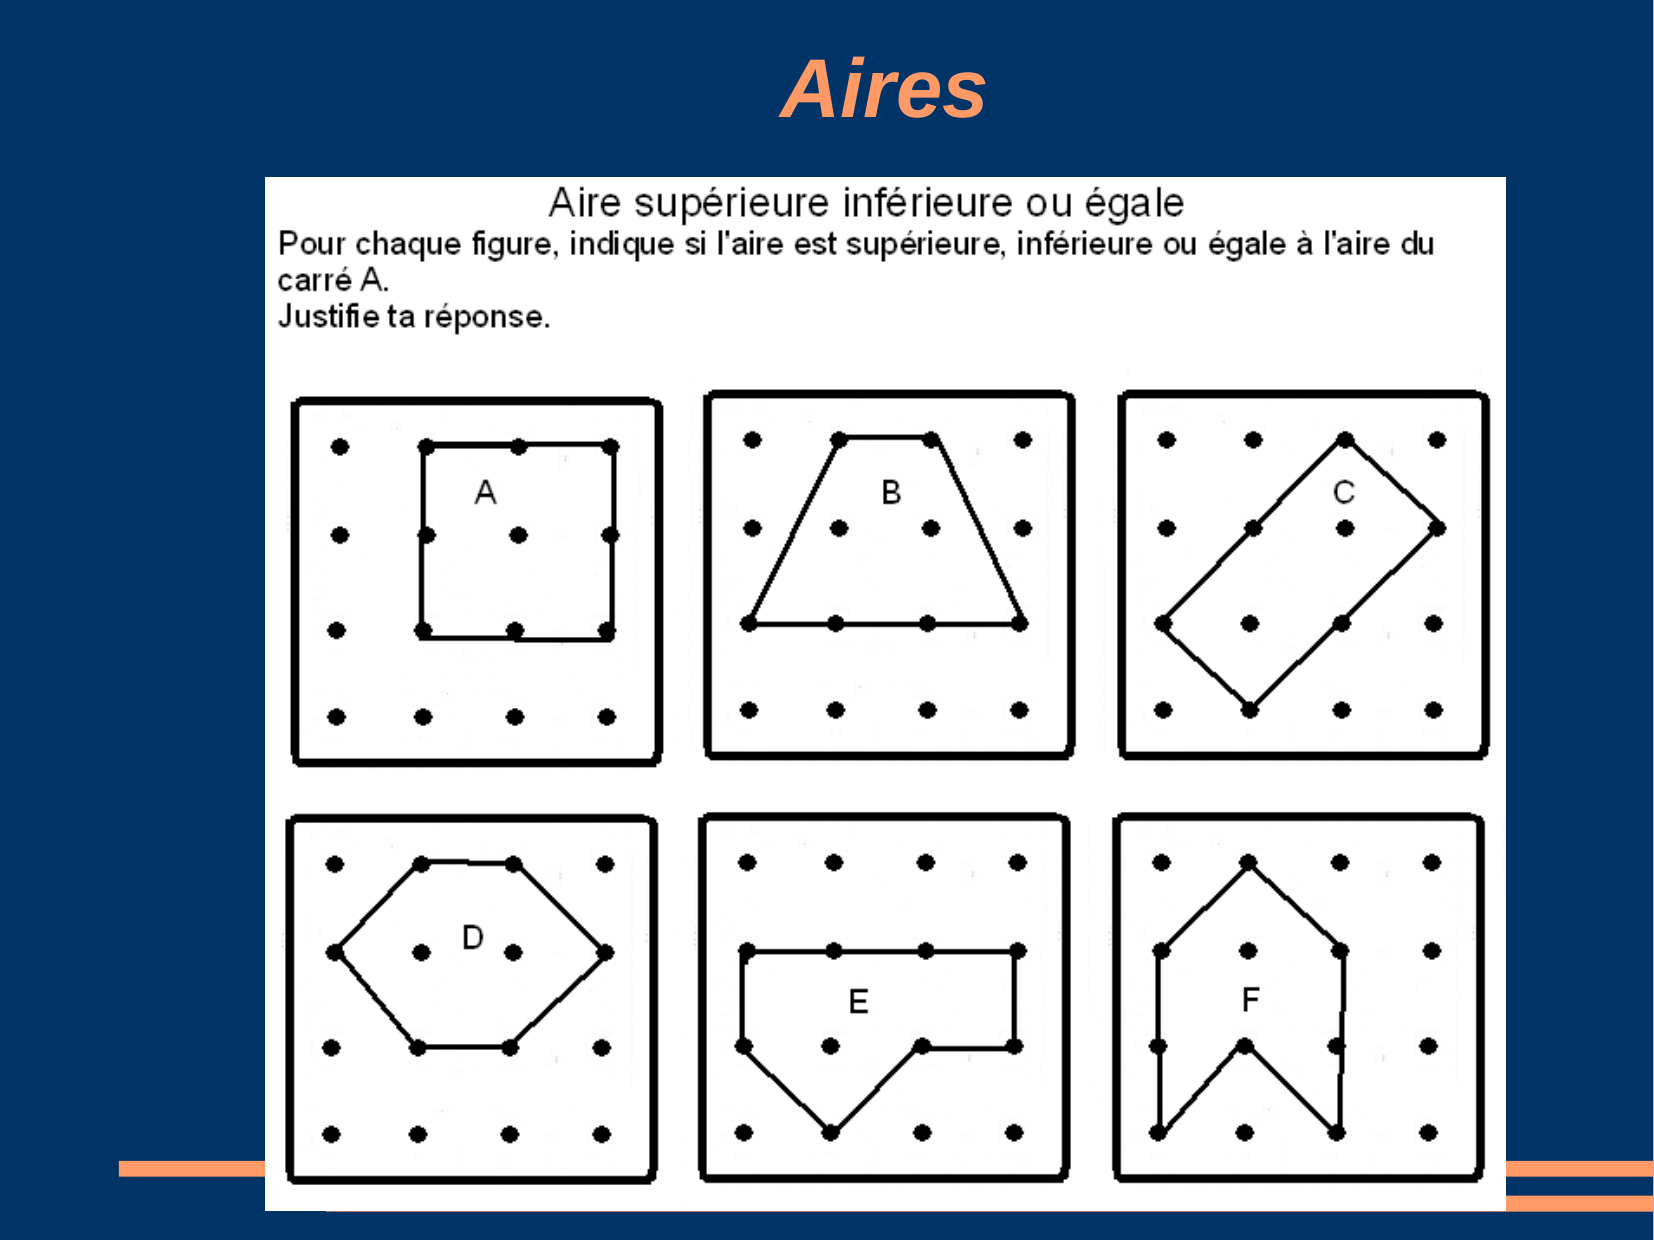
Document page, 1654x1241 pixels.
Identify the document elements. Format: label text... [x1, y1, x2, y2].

title Aires [236, 29, 1534, 148]
picture [265, 177, 1506, 1211]
